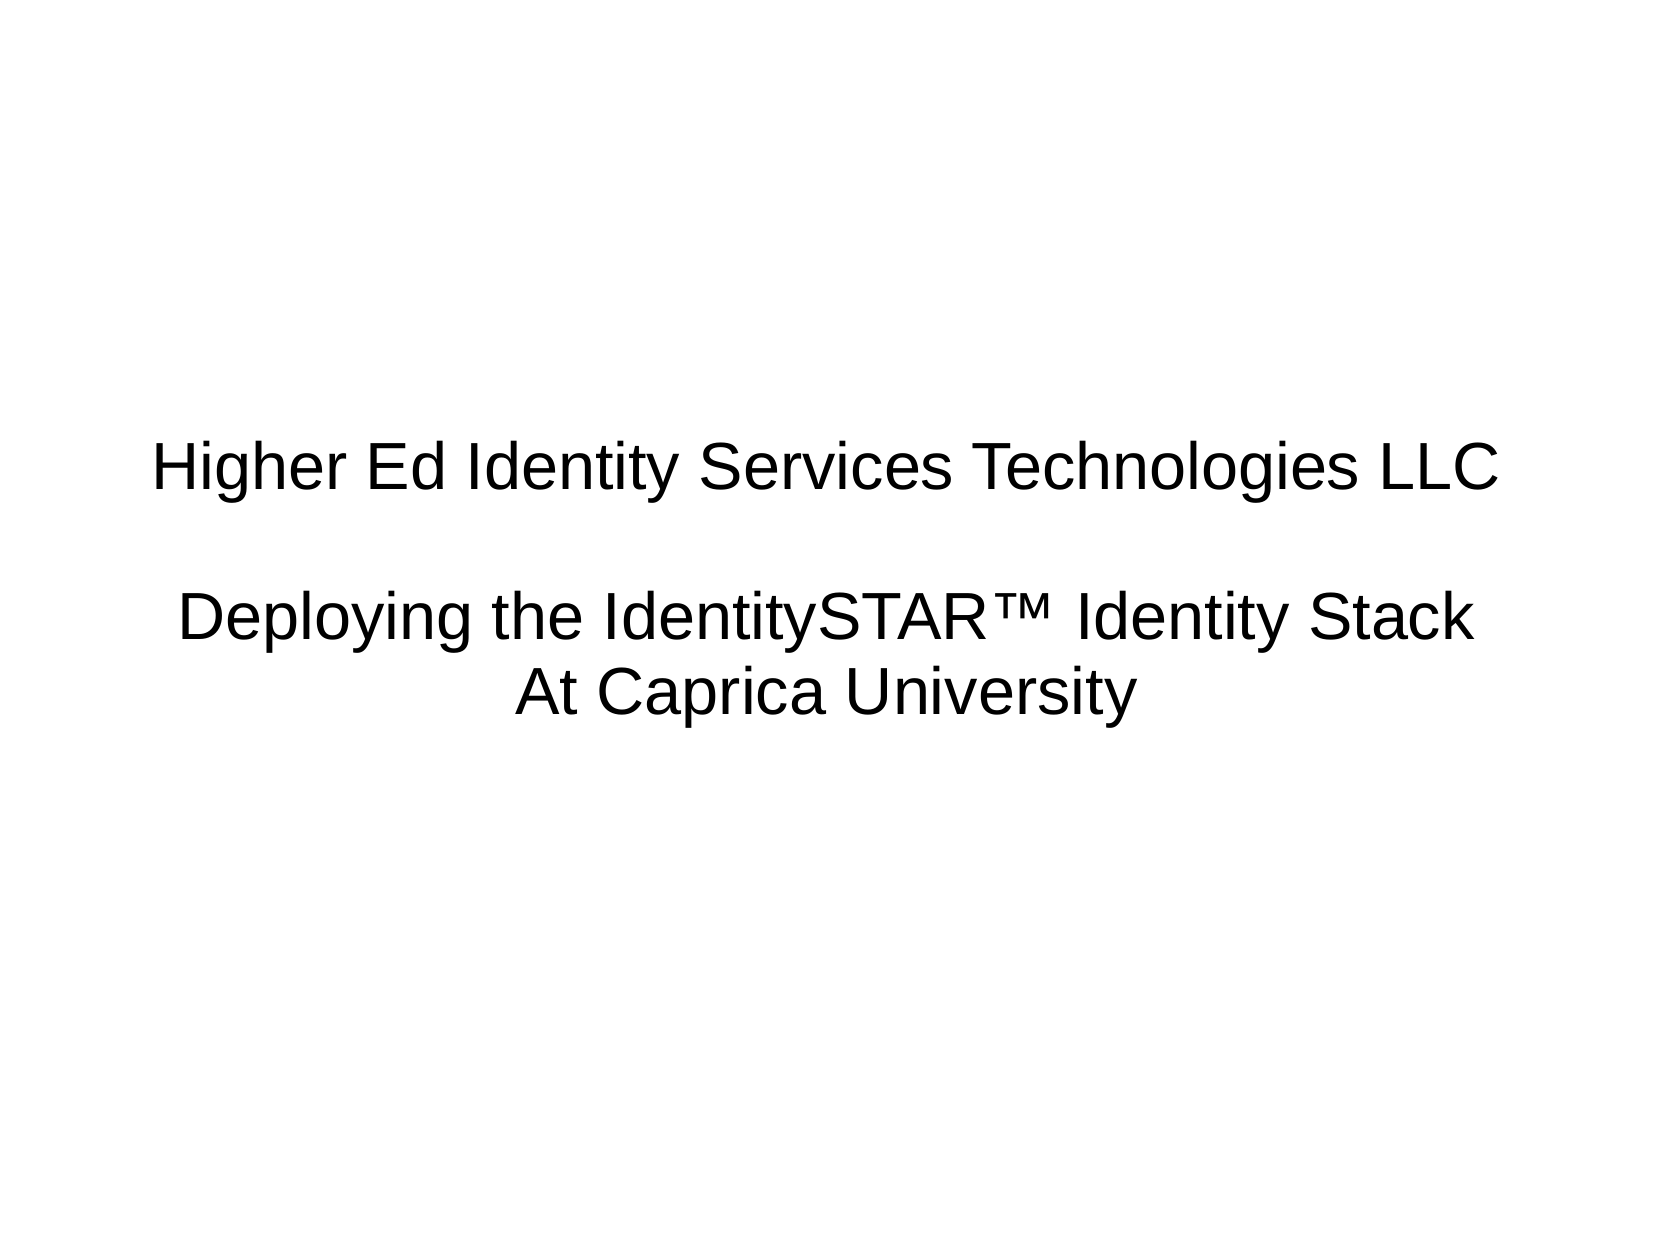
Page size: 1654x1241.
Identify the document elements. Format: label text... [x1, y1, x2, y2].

subtitle Higher Ed Identity Services Technologies LLC Deploying the IdentitySTAR™ Identity Stack At Caprica University [82, 49, 1571, 1109]
